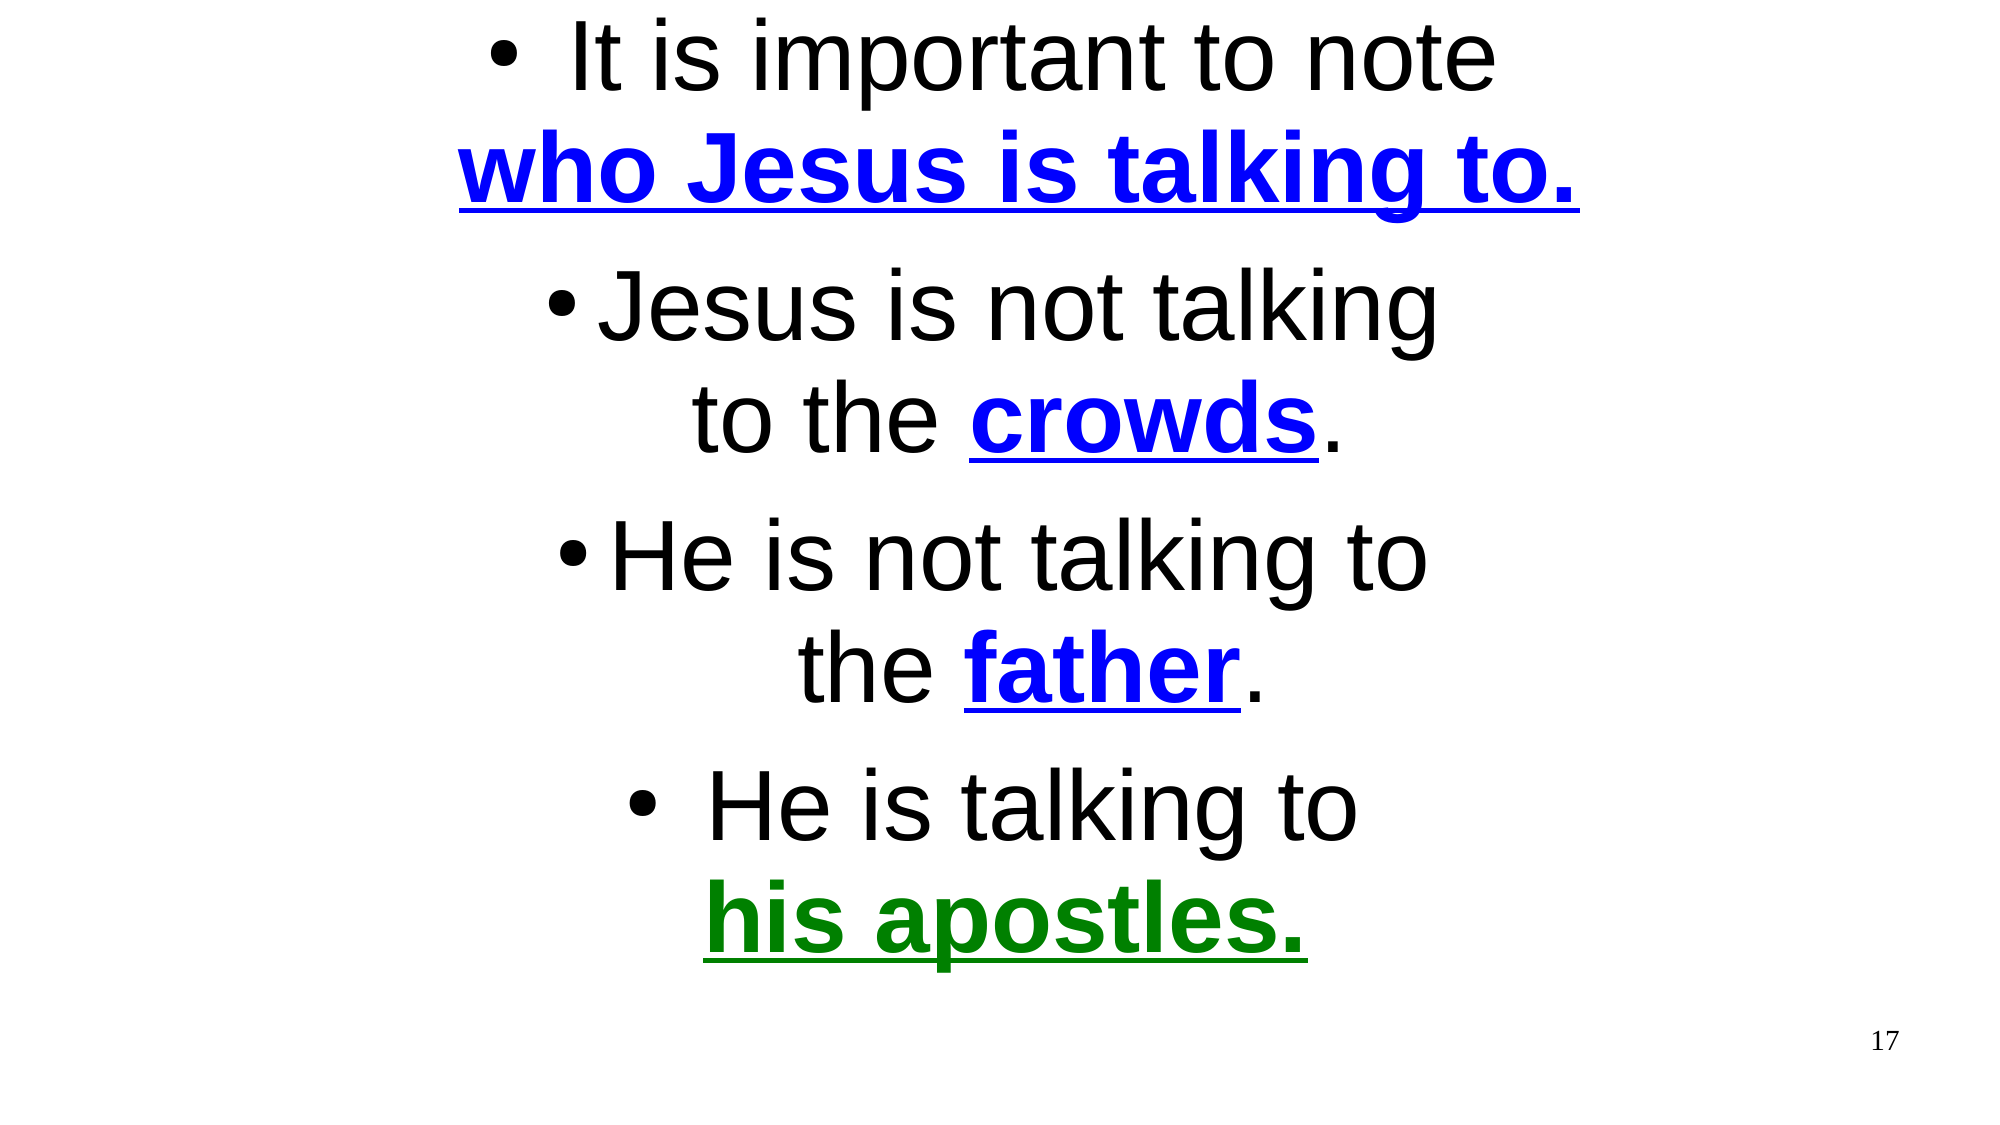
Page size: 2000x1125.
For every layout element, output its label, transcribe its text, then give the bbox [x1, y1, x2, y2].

list It is important to note who Jesus is talking to. Jesus is not talking to the crowds. He is not talking to the father. He is talking to his apostles. [0, 0, 1996, 1123]
